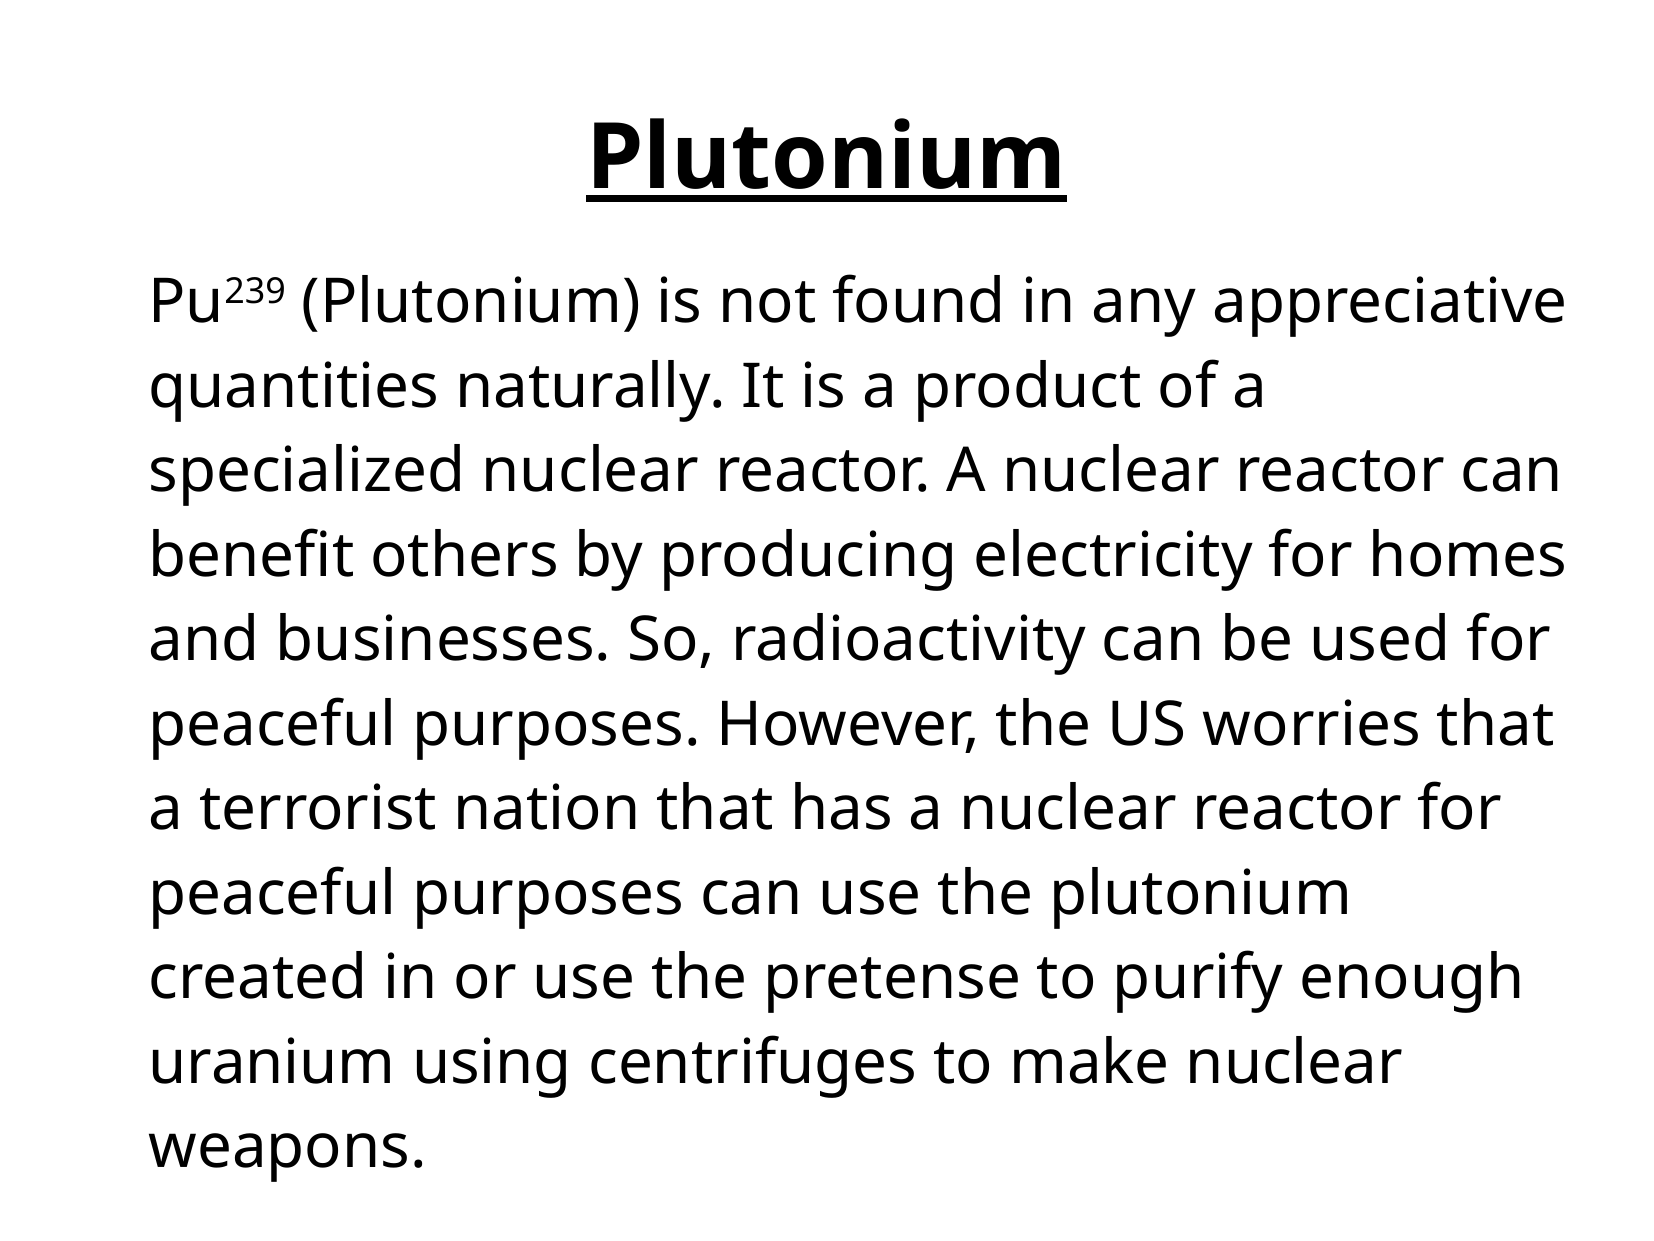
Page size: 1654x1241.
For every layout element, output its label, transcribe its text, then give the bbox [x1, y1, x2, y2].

title Plutonium [82, 49, 1571, 256]
list Pu239 (Plutonium) is not found in any appreciative quantities naturally. It is a product of a specialized nuclear reactor. A nuclear reactor can benefit others by producing electricity for homes and businesses. So, radioactivity can be used for peaceful purposes. However, the US worries that a terrorist nation that has a nuclear reactor for peaceful purposes can use the plutonium created in or use the pretense to purify enough uranium using centrifuges to make nuclear weapons. [82, 256, 1571, 1201]
